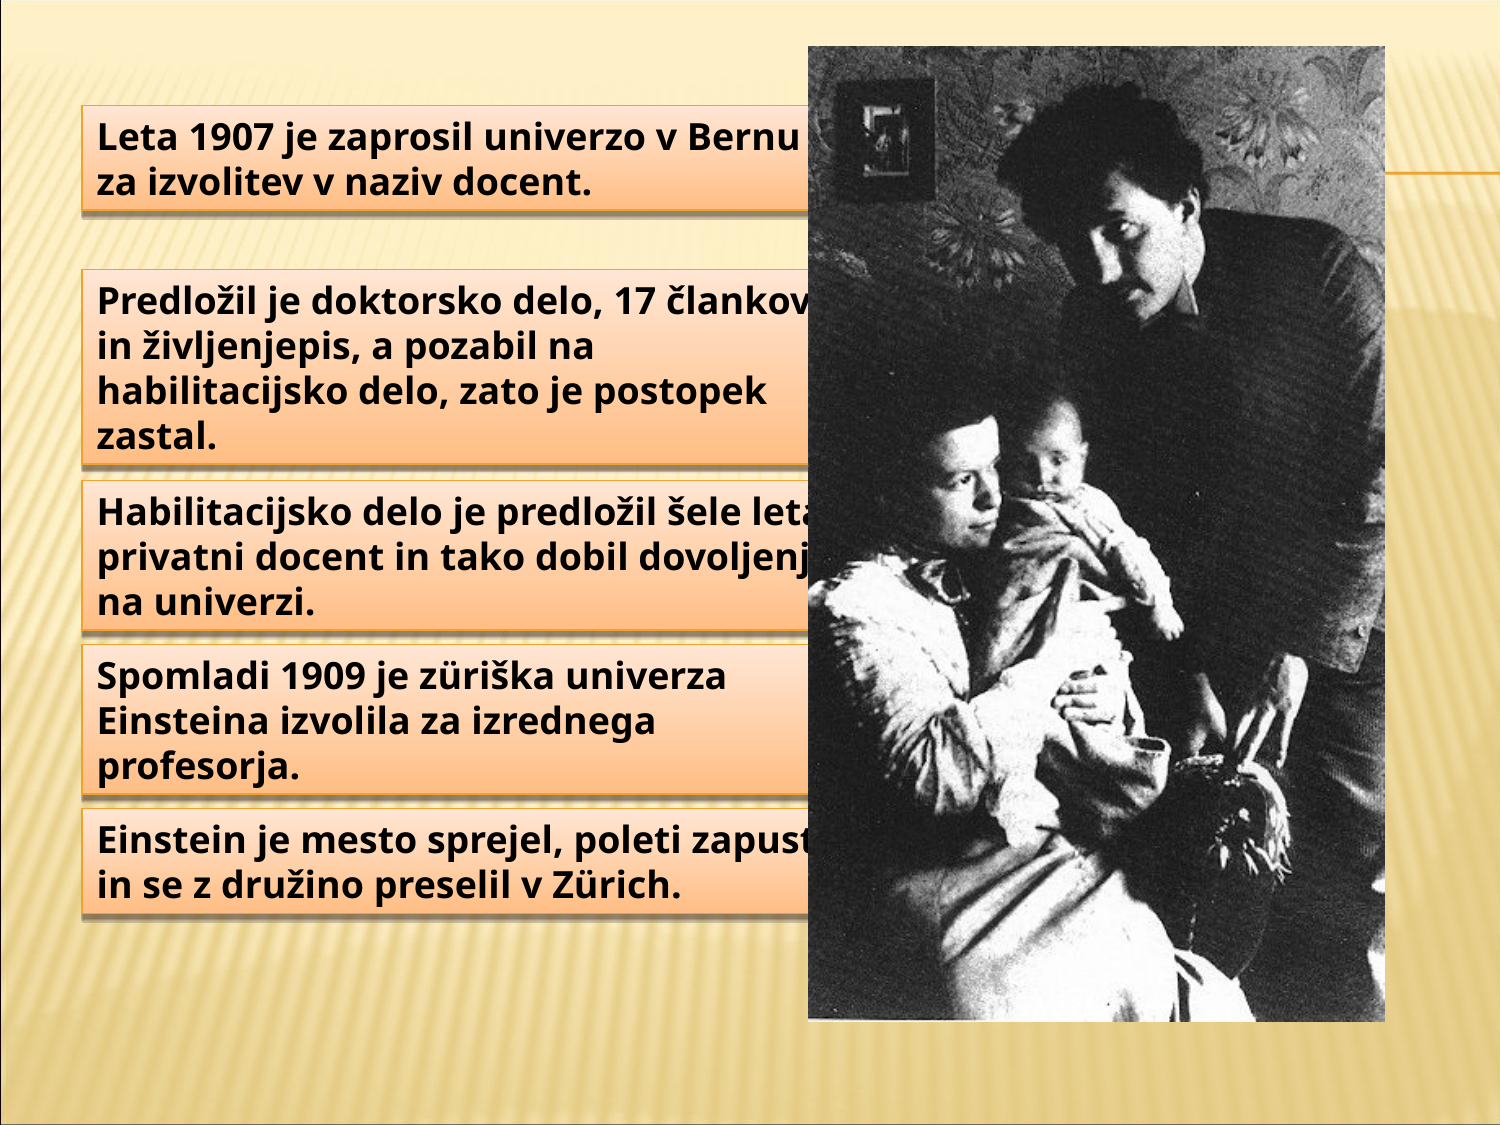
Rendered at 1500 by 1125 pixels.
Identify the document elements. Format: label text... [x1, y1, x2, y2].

picture [0, 0, 1500, 1125]
text_box Spomladi 1909 je züriška univerza Einsteina izvolila za izrednega profesorja. [81, 644, 808, 795]
text_box Einstein je mesto sprejel, poleti zapustil patentni urad in se z družino preselil v Zürich. [81, 808, 808, 914]
text_box Habilitacijsko delo je predložil šele leta 1908, postal privatni docent in tako dobil dovoljenje da predava na univerzi. [81, 480, 808, 631]
text_box Leta 1907 je zaprosil univerzo v Bernu za izvolitev v naziv docent. [81, 105, 808, 211]
text_box Predložil je doktorsko delo, 17 člankov in življenjepis, a pozabil na habilitacijsko delo, zato je postopek zastal. [81, 269, 808, 465]
